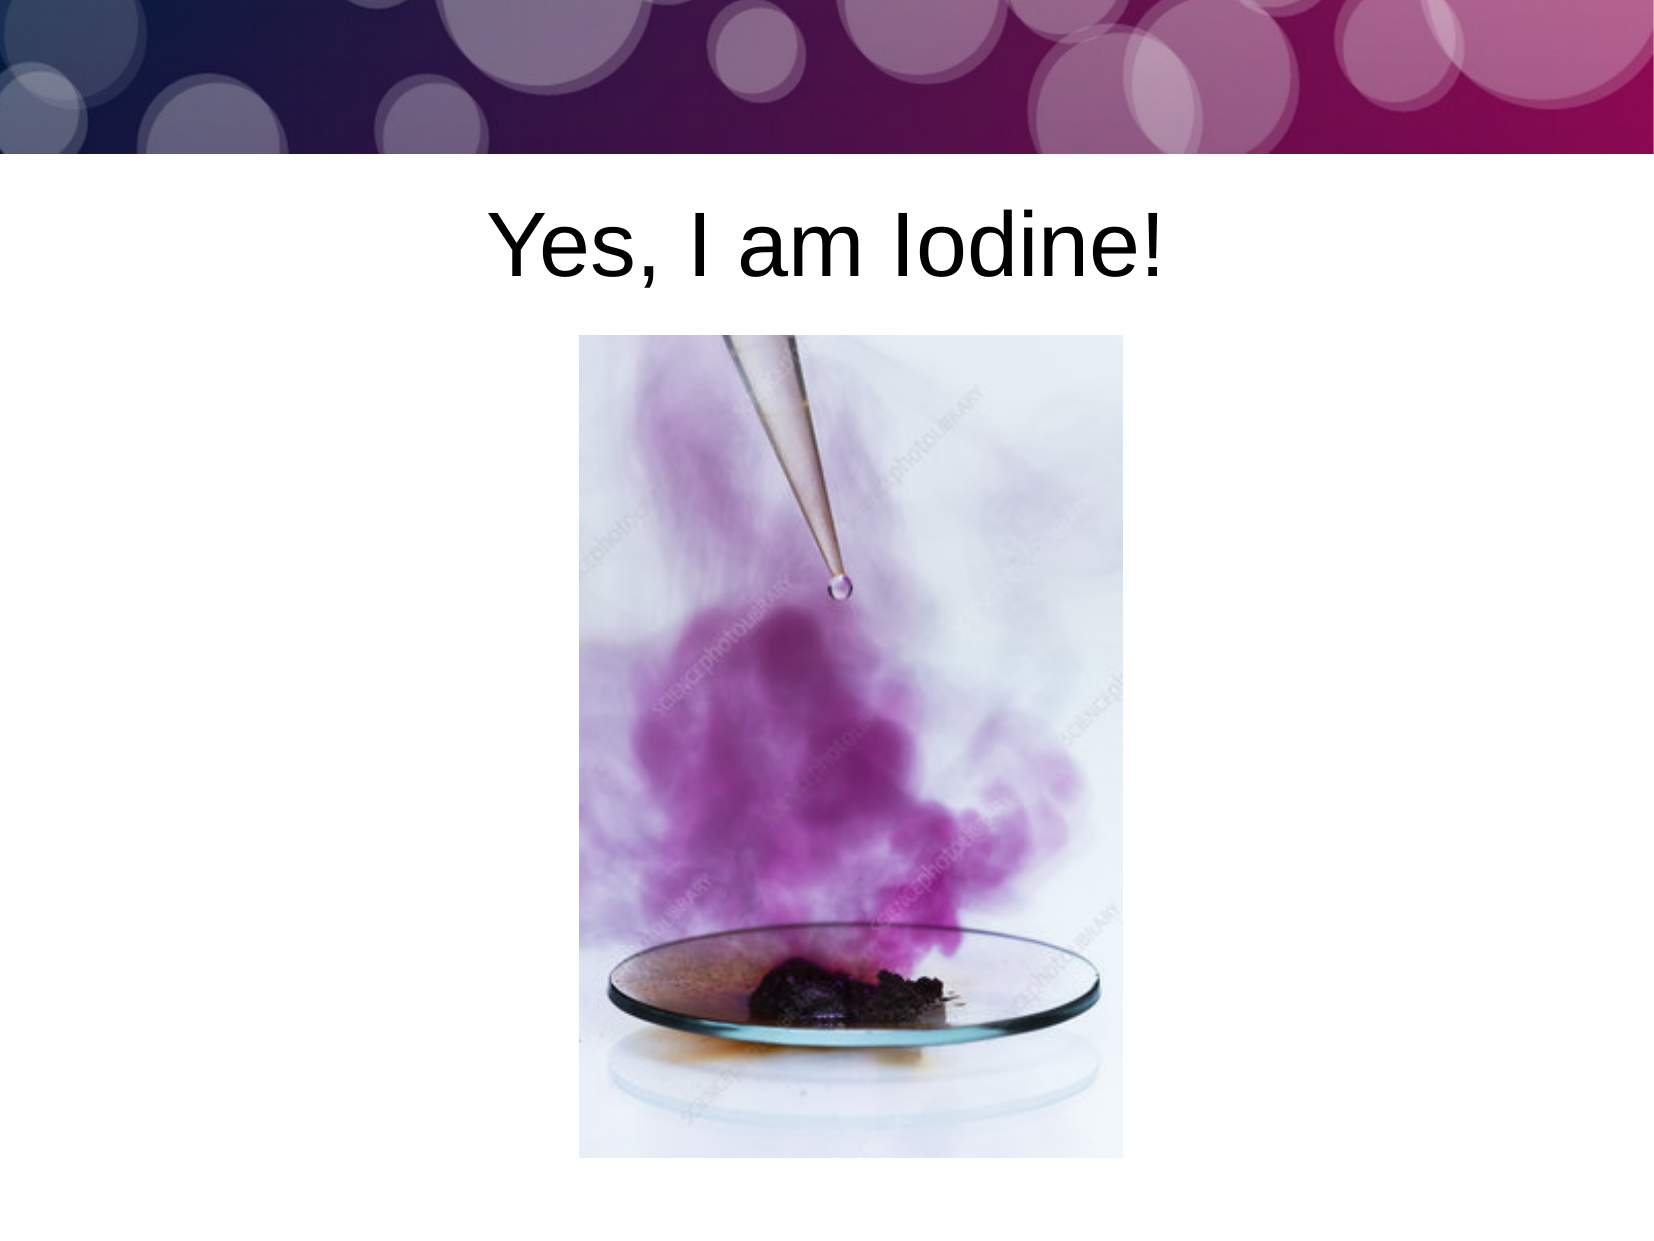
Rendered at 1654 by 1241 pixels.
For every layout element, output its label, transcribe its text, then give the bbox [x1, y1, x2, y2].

title Yes, I am Iodine! [82, 159, 1571, 331]
picture [579, 335, 1123, 1158]
picture [0, 0, 1654, 154]
